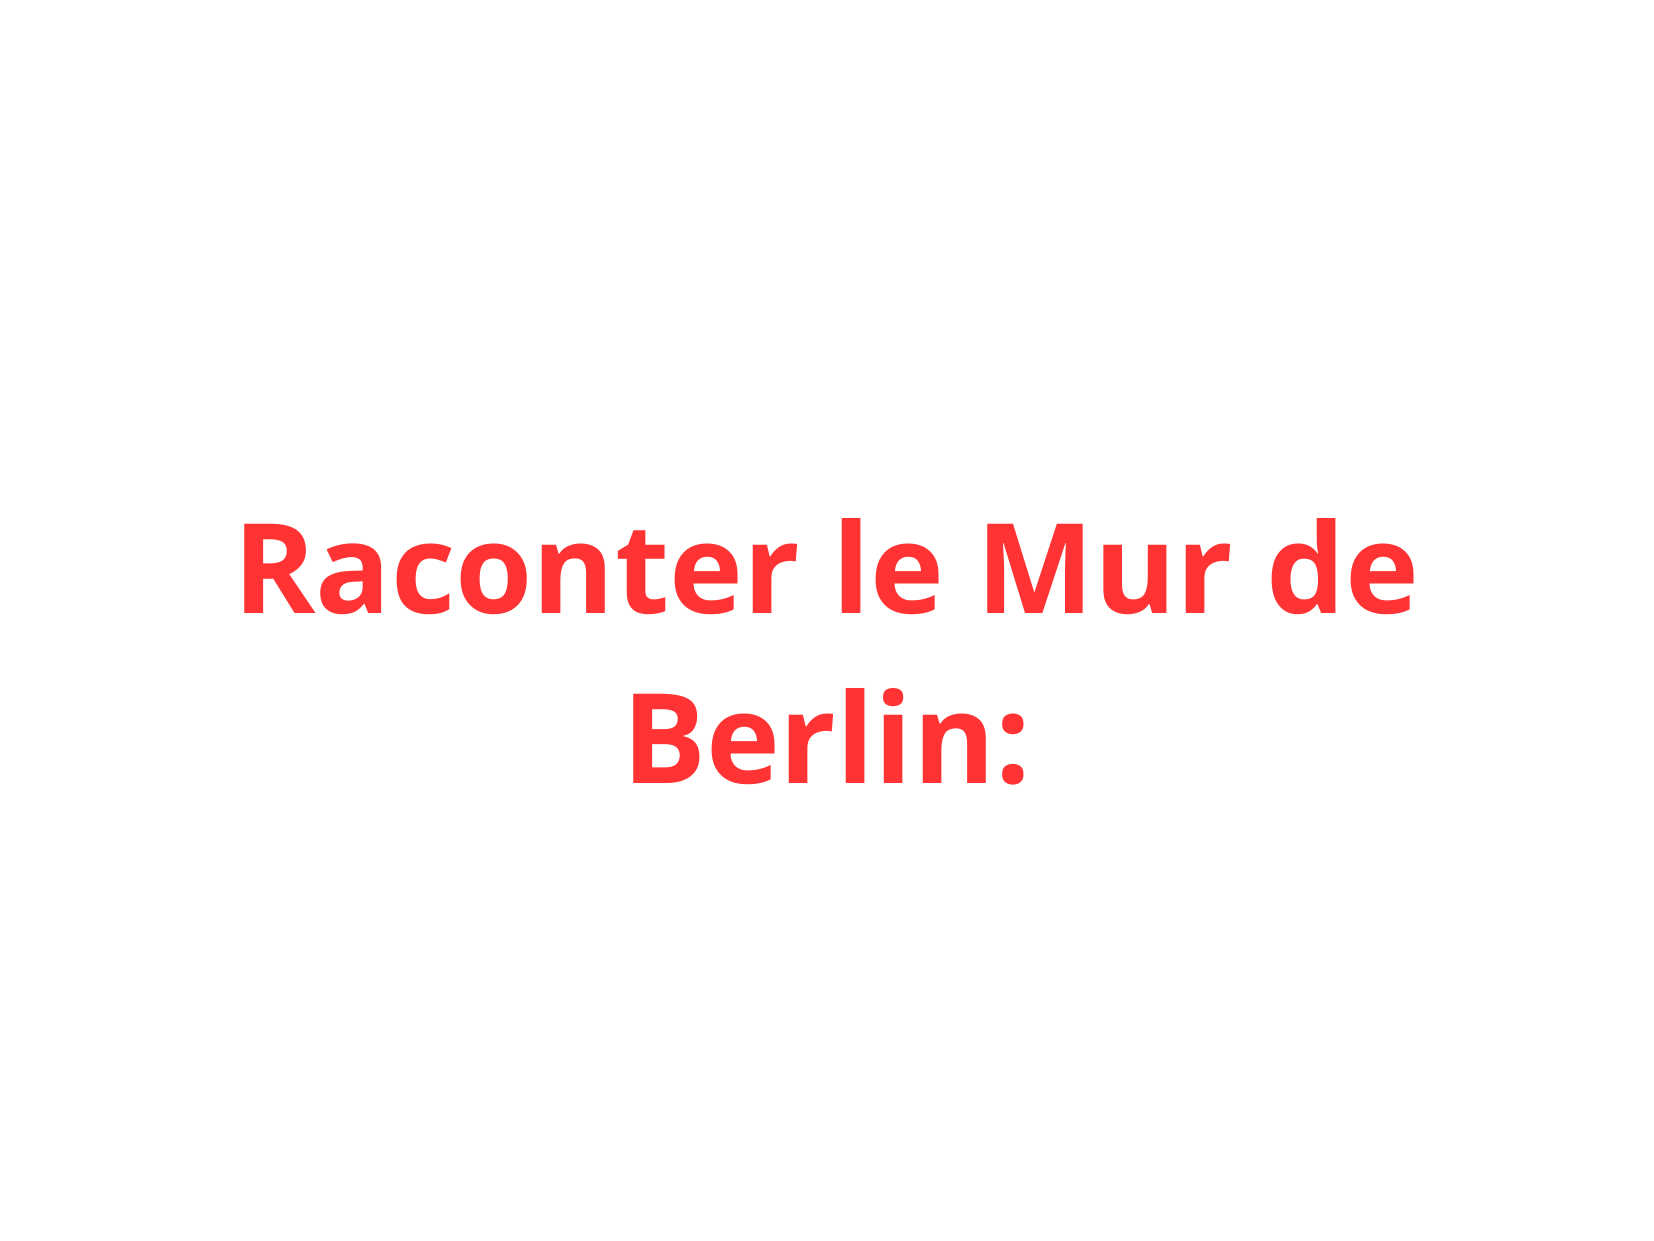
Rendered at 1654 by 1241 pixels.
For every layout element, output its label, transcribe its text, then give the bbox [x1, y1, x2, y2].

subtitle Raconter le Mur de Berlin: [82, 290, 1571, 1010]
